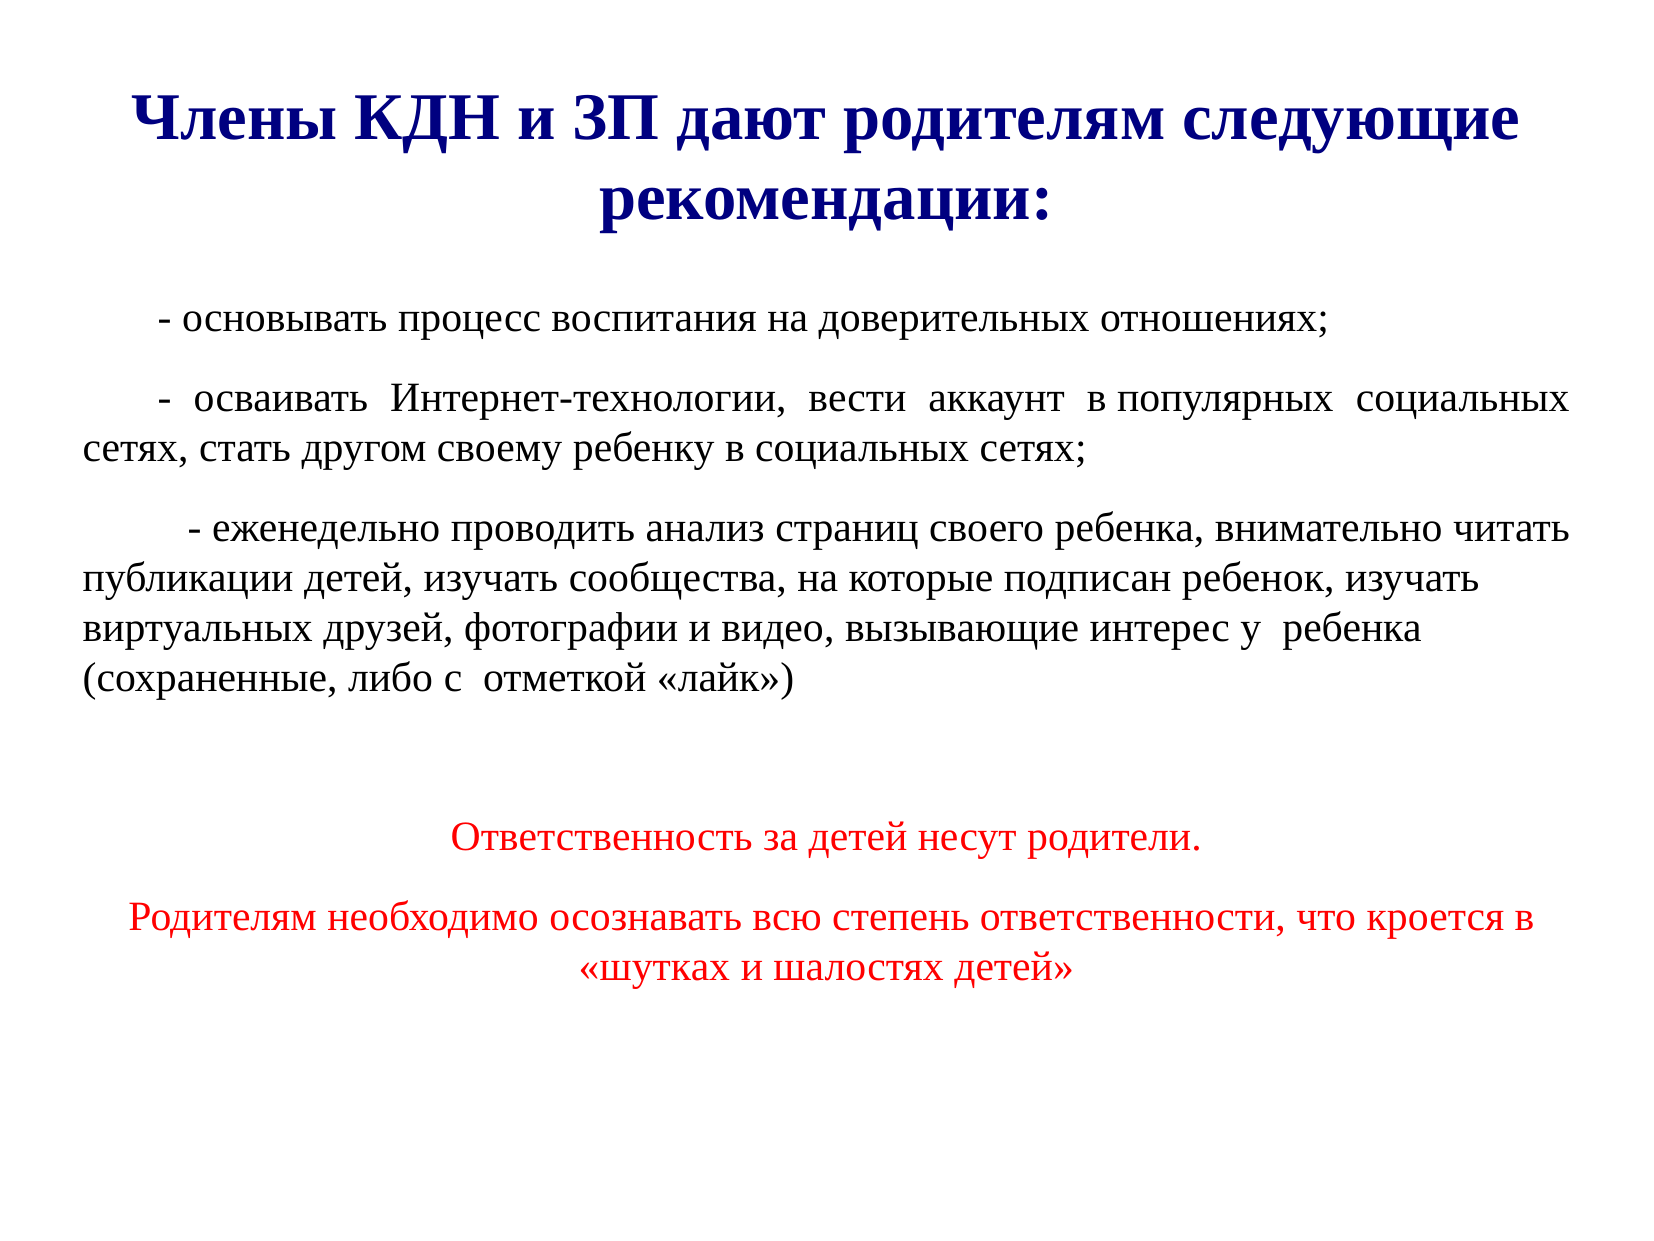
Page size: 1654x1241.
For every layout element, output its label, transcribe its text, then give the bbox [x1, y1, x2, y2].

title Члены КДН и ЗП дают родителям следующие рекомендации: [82, 49, 1571, 257]
list - основывать процесс воспитания на доверительных отношениях; - осваивать Интернет-технологии, вести аккаунт в популярных социальных сетях, стать другом своему ребенку в социальных сетях; - еженедельно проводить анализ страниц своего ребенка, внимательно читать публикации детей, изучать сообщества, на которые подписан ребенок, изучать виртуальных друзей, фотографии и видео, вызывающие интерес у ребенка (сохраненные, либо с отметкой «лайк») Ответственность за детей несут родители. Родителям необходимо осознавать всю степень ответственности, что кроется в «шутках и шалостях детей» [82, 290, 1571, 1010]
